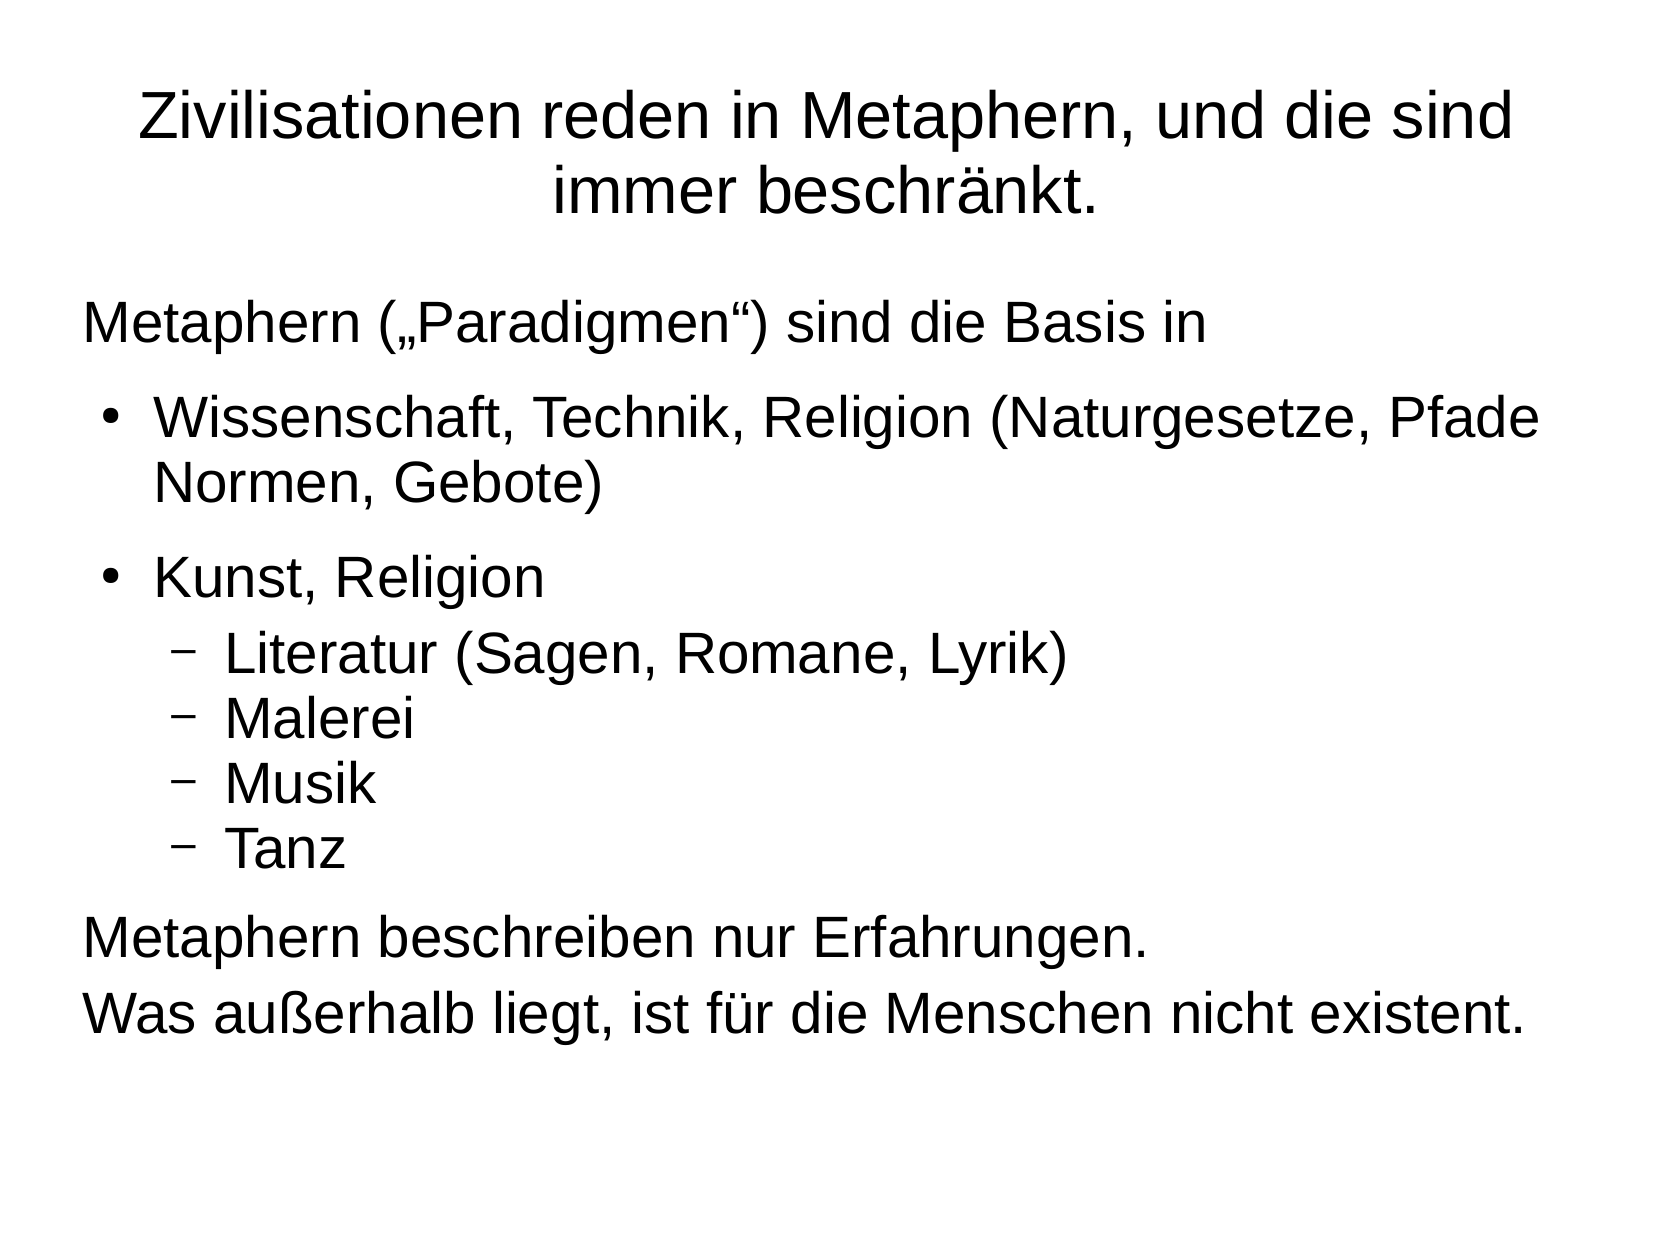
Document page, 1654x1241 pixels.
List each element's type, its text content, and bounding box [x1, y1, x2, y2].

list Metaphern („Paradigmen“) sind die Basis in Wissenschaft, Technik, Religion (Naturgesetze, Pfade Normen, Gebote) Kunst, Religion Literatur (Sagen, Romane, Lyrik) Malerei Musik Tanz Metaphern beschreiben nur Erfahrungen. Was außerhalb liegt, ist für die Menschen nicht existent. [82, 290, 1571, 1109]
title Zivilisationen reden in Metaphern, und die sind immer beschränkt. [82, 49, 1571, 257]
